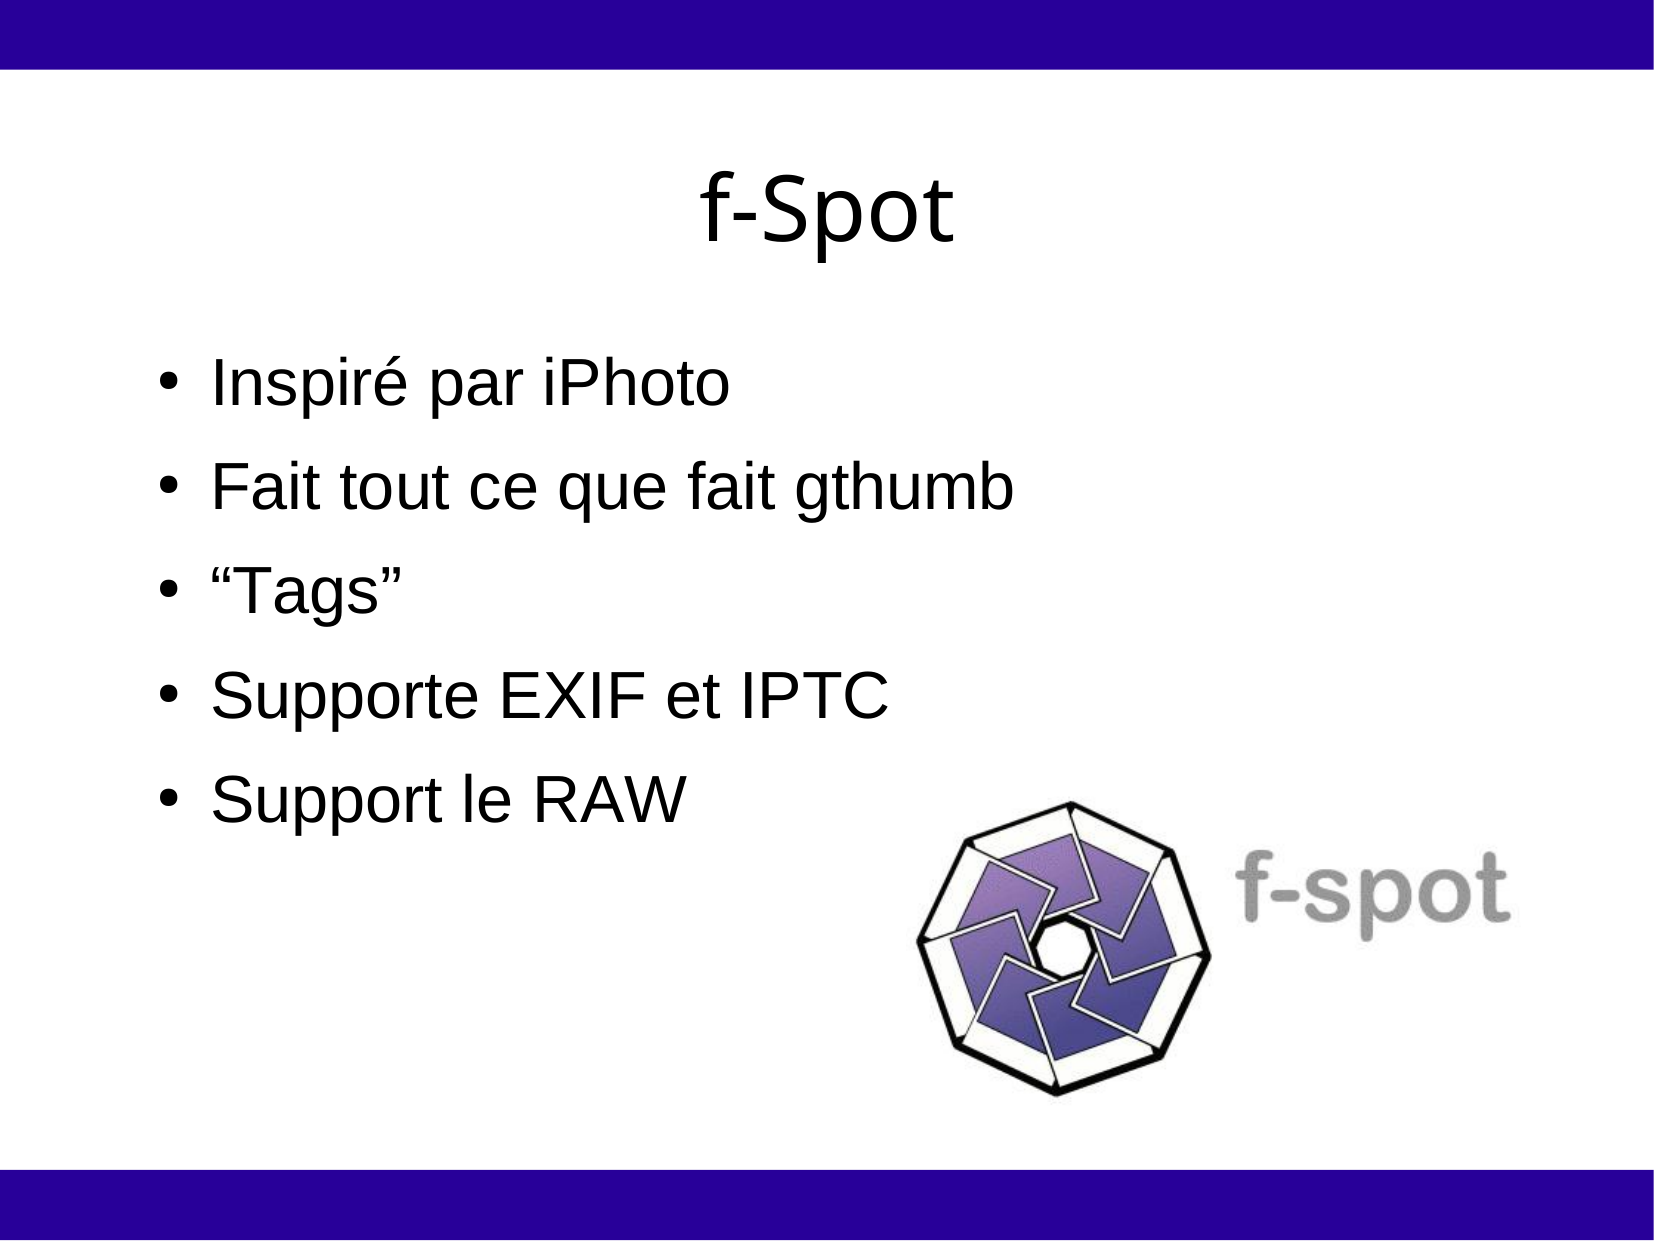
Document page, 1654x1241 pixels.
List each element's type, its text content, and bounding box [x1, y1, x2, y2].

picture [906, 785, 1583, 1111]
list Inspiré par iPhoto Fait tout ce que fait gthumb “Tags” Supporte EXIF et IPTC Support le RAW [121, 344, 811, 1127]
title f-Spot [121, 102, 1534, 311]
